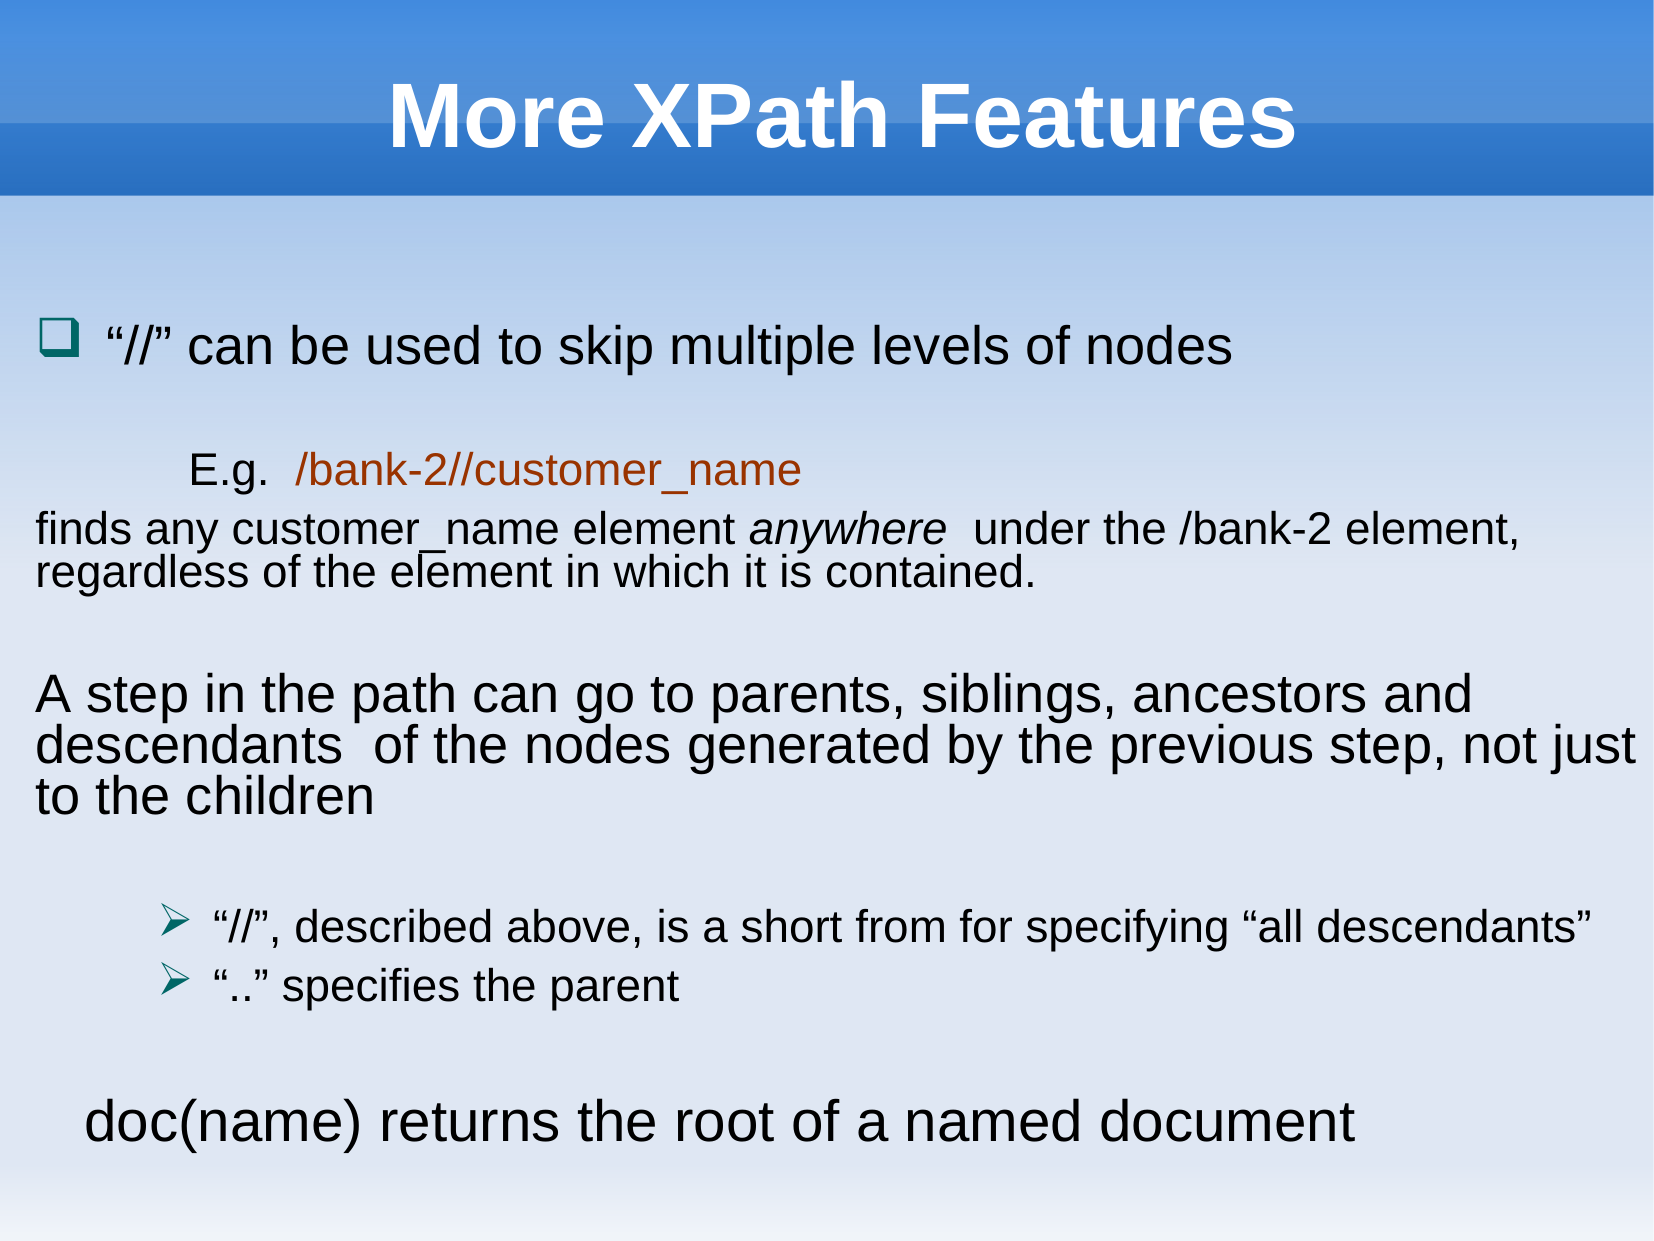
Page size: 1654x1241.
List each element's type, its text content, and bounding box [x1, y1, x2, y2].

text_box More XPath Features [374, 9, 1313, 216]
picture [0, 0, 1654, 1241]
text_box “//” can be used to skip multiple levels of nodes E.g. /bank-2//customer_name finds any customer_name element anywhere under the /bank-2 element, regardless of the element in which it is contained. A step in the path can go to parents, siblings, ancestors and descendants of the nodes generated by the previous step, not just to the children “//”, described above, is a short from for specifying “all descendants” “..” specifies the parent doc(name) returns the root of a named document [35, 315, 1646, 1113]
